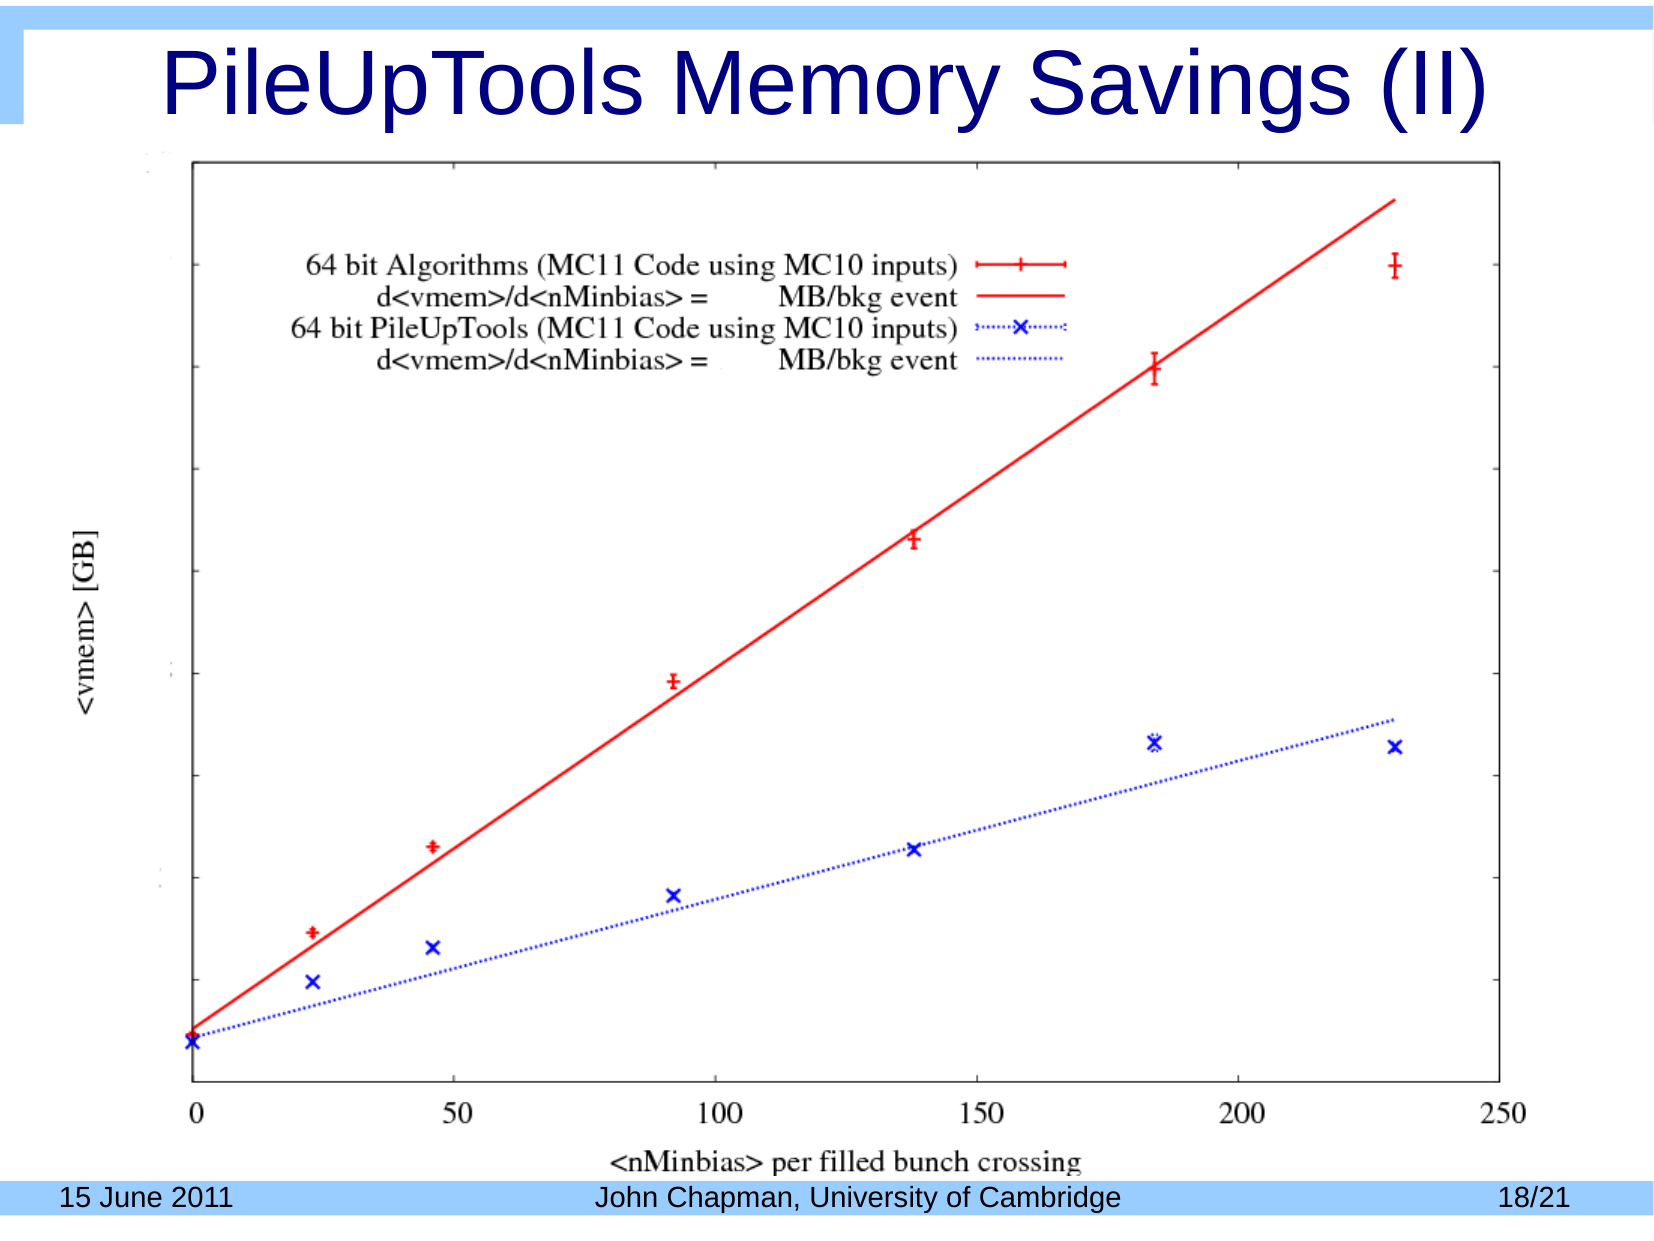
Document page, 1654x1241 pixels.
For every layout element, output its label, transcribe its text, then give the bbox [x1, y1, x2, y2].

title PileUpTools Memory Savings (II) [0, 23, 1654, 142]
picture [52, 142, 1553, 1176]
